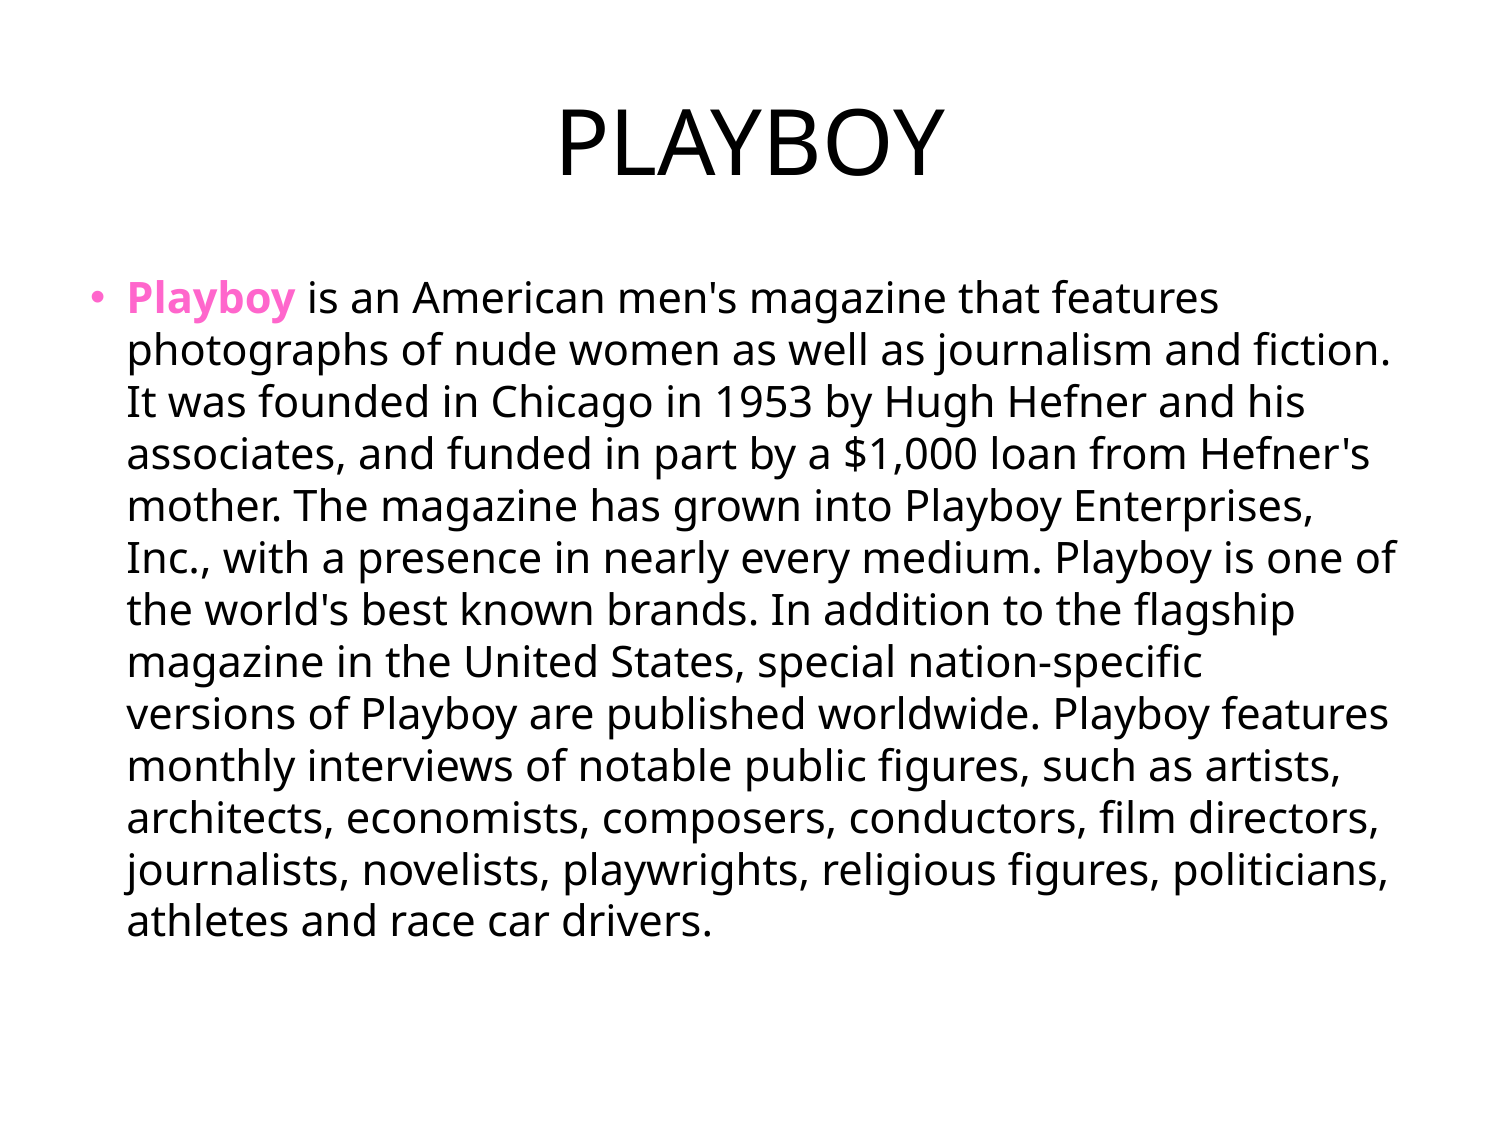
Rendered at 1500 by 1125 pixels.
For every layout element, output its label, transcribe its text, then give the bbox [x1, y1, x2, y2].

title PLAYBOY [75, 45, 1425, 233]
list Playboy is an American men's magazine that features photographs of nude women as well as journalism and fiction. It was founded in Chicago in 1953 by Hugh Hefner and his associates, and funded in part by a $1,000 loan from Hefner's mother. The magazine has grown into Playboy Enterprises, Inc., with a presence in nearly every medium. Playboy is one of the world's best known brands. In addition to the flagship magazine in the United States, special nation-specific versions of Playboy are published worldwide. Playboy features monthly interviews of notable public figures, such as artists, architects, economists, composers, conductors, film directors, journalists, novelists, playwrights, religious figures, politicians, athletes and race car drivers. [75, 262, 1425, 1005]
